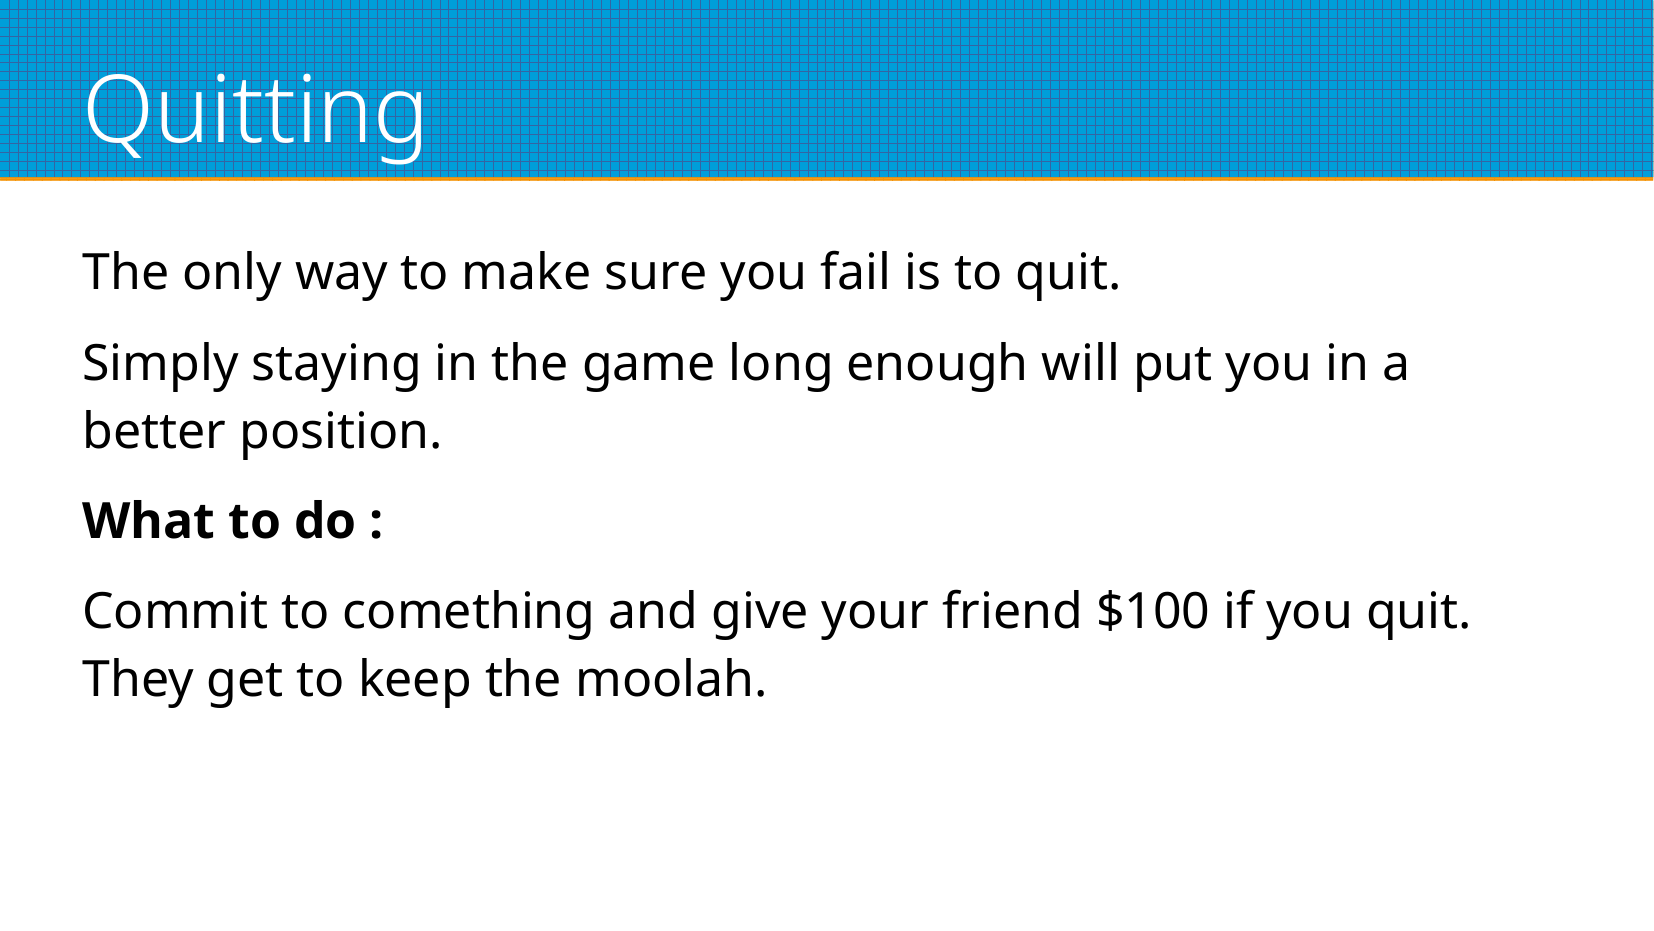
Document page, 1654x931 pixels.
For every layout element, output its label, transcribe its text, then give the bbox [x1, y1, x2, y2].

title Quitting [82, 14, 1571, 171]
list The only way to make sure you fail is to quit. Simply staying in the game long enough will put you in a better position. What to do : Commit to comething and give your friend $100 if you quit. They get to keep the moolah. [82, 236, 1563, 811]
